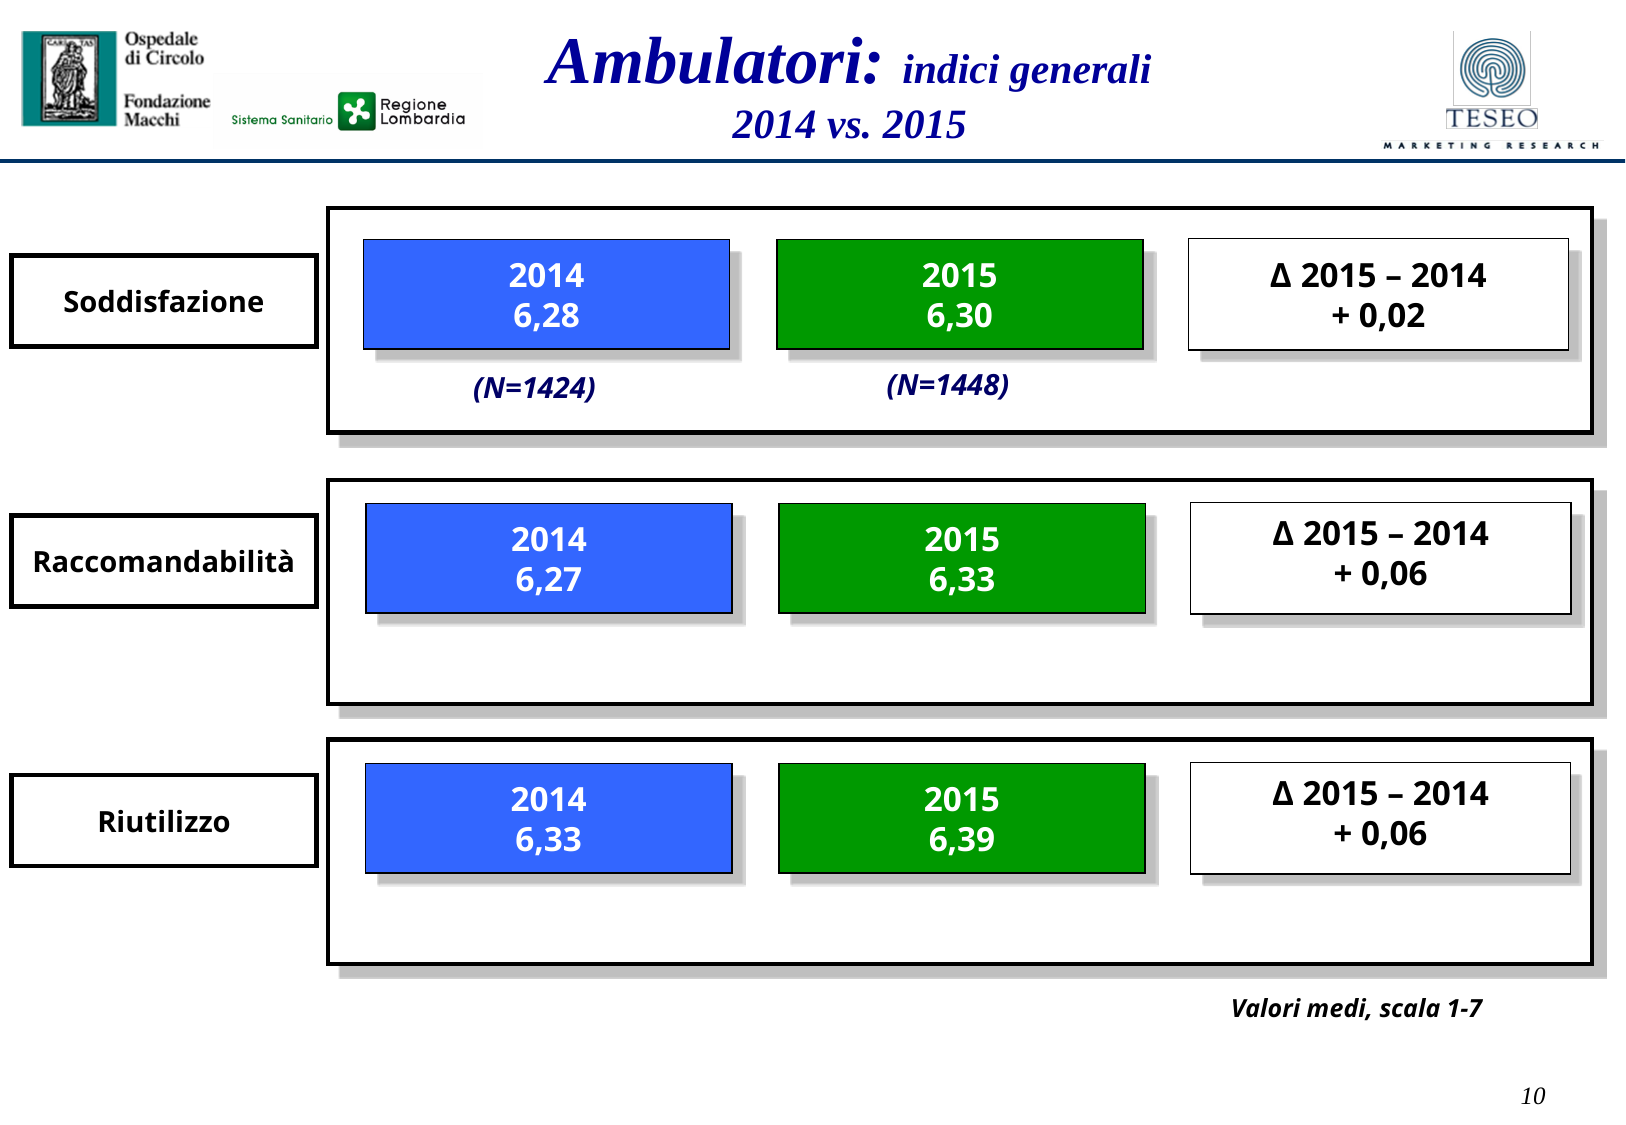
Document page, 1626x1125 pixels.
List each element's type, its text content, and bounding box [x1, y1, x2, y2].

text_box Ambulatori: indici generali 2014 vs. 2015 [233, 18, 1466, 144]
picture [21, 31, 483, 149]
text_box 2014 6,27 [365, 503, 733, 613]
text_box 2015 6,30 [776, 239, 1143, 349]
text_box [328, 208, 1592, 433]
text_box 2015 6,33 [779, 503, 1146, 613]
picture [1381, 31, 1604, 149]
text_box (N=1448) [871, 358, 1025, 410]
text_box Valori medi, scala 1-7 [1215, 984, 1498, 1031]
text_box (N=1424) [458, 361, 611, 413]
text_box Riutilizzo [11, 774, 317, 867]
text_box Raccomandabilità [11, 515, 317, 607]
text_box [328, 739, 1592, 965]
text_box 2015 6,39 [778, 763, 1146, 873]
text_box 2014 6,33 [365, 763, 732, 873]
text_box Δ 2015 – 2014 + 0,06 [1190, 762, 1571, 874]
text_box 2014 6,28 [363, 239, 730, 349]
text_box [328, 479, 1592, 705]
text_box Soddisfazione [11, 255, 317, 347]
text_box Δ 2015 – 2014 + 0,06 [1190, 502, 1571, 614]
text_box Δ 2015 – 2014 + 0,02 [1188, 238, 1569, 351]
